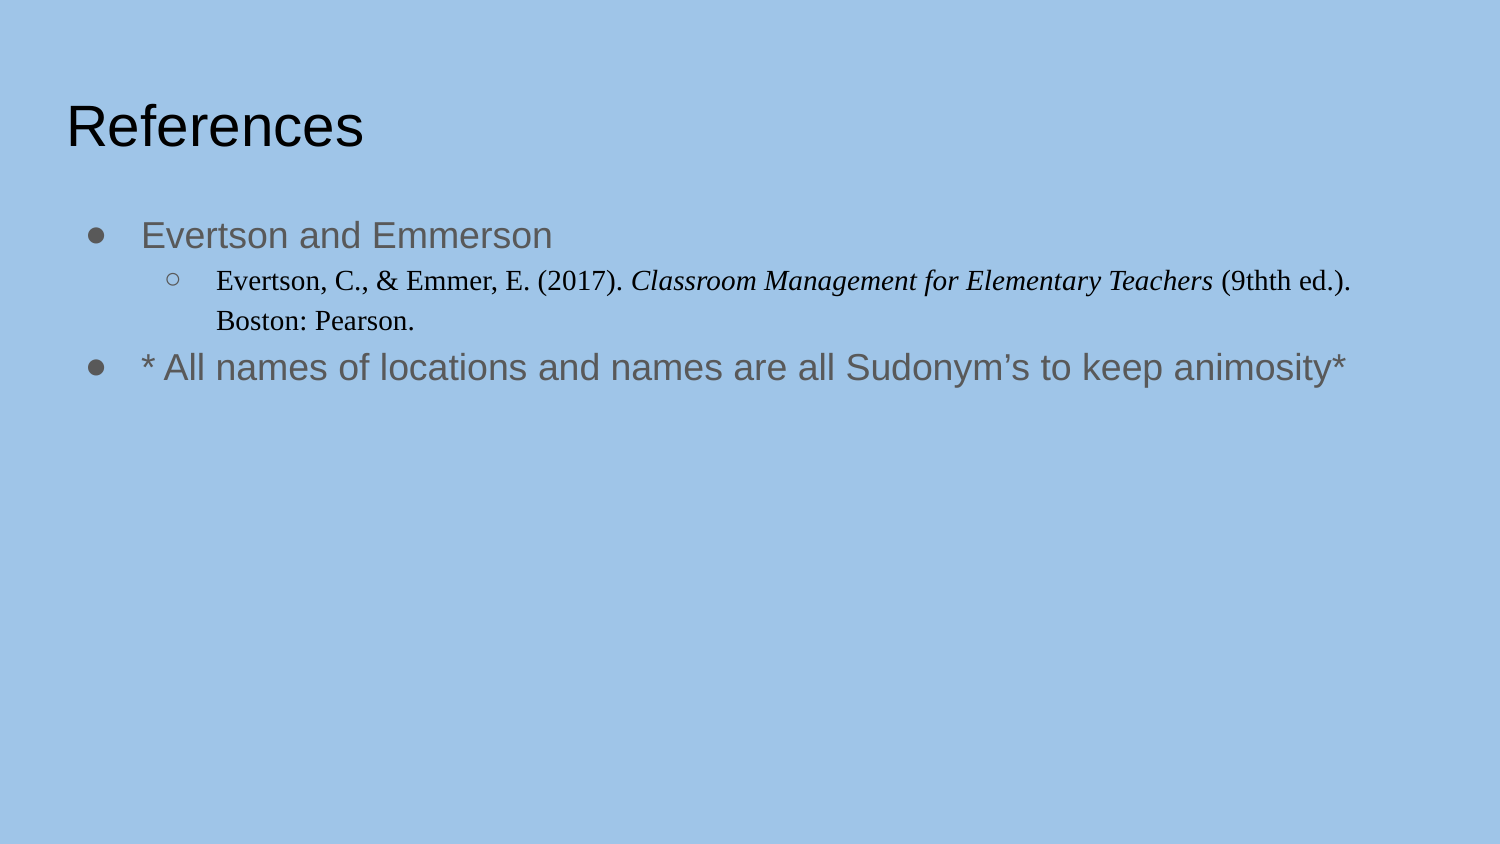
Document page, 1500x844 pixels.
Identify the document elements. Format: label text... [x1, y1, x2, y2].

title References [51, 72, 1449, 167]
list Evertson and Emmerson Evertson, C., & Emmer, E. (2017). Classroom Management for Elementary Teachers (9thth ed.). Boston: Pearson. * All names of locations and names are all Sudonym’s to keep animosity* [51, 189, 1449, 750]
